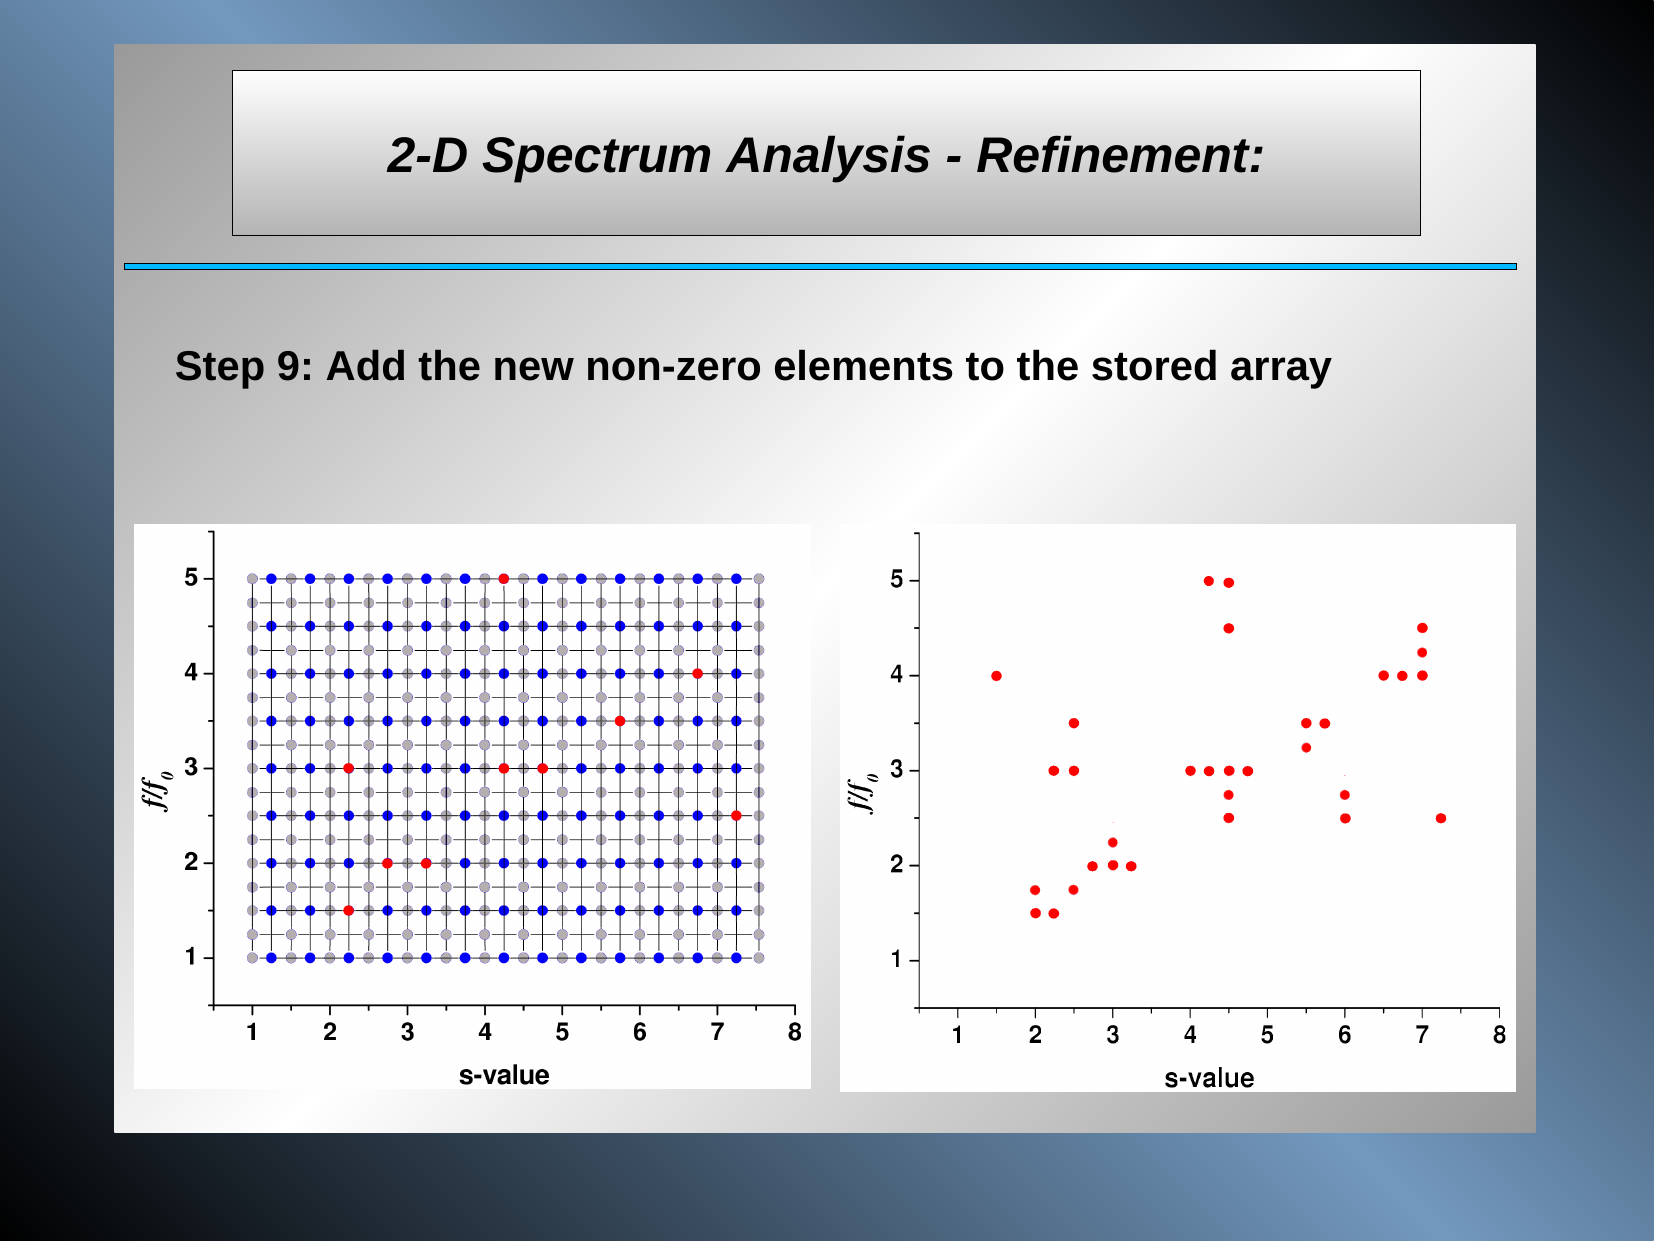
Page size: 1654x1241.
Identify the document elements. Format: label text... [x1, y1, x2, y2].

text_box [124, 263, 1517, 270]
picture [840, 524, 1516, 1092]
picture [134, 524, 811, 1089]
text_box 2-D Spectrum Analysis - Refinement: [246, 127, 1407, 183]
text_box Step 9: Add the new non-zero elements to the stored array [137, 343, 1491, 390]
text_box [232, 70, 1421, 236]
